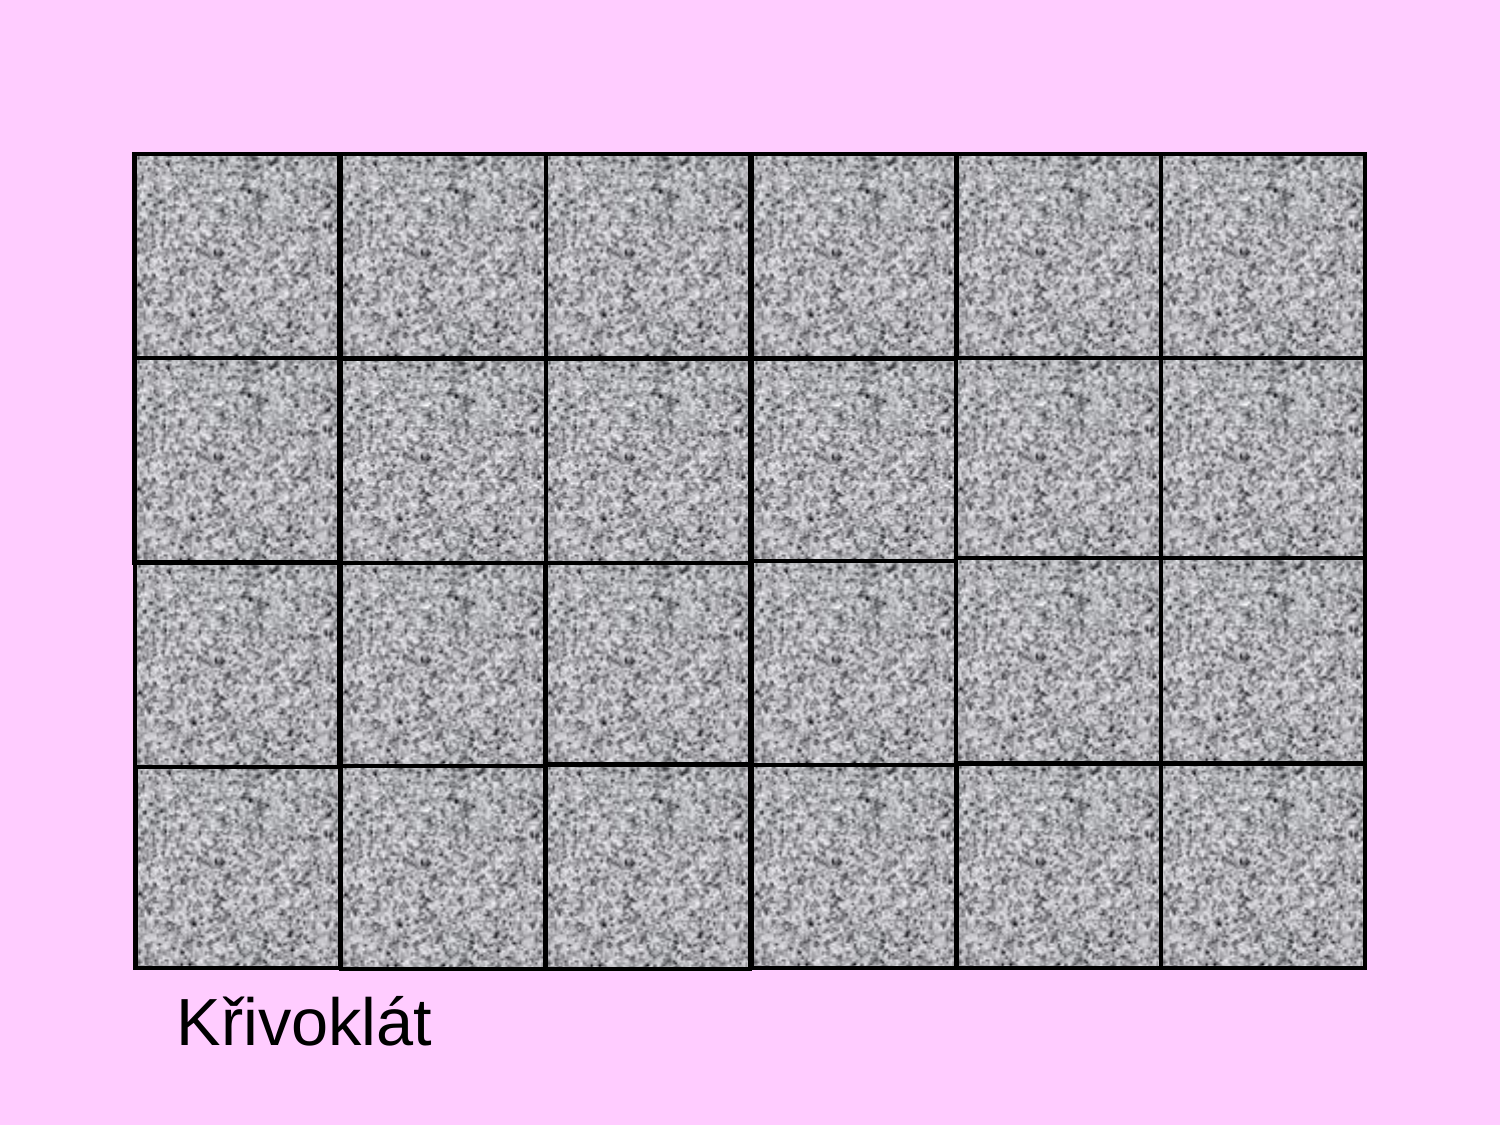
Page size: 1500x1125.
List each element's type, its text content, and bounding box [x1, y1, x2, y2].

text_box [341, 153, 751, 970]
text_box [134, 153, 340, 969]
text_box Křivoklát [161, 971, 546, 1067]
text_box [752, 153, 1366, 969]
